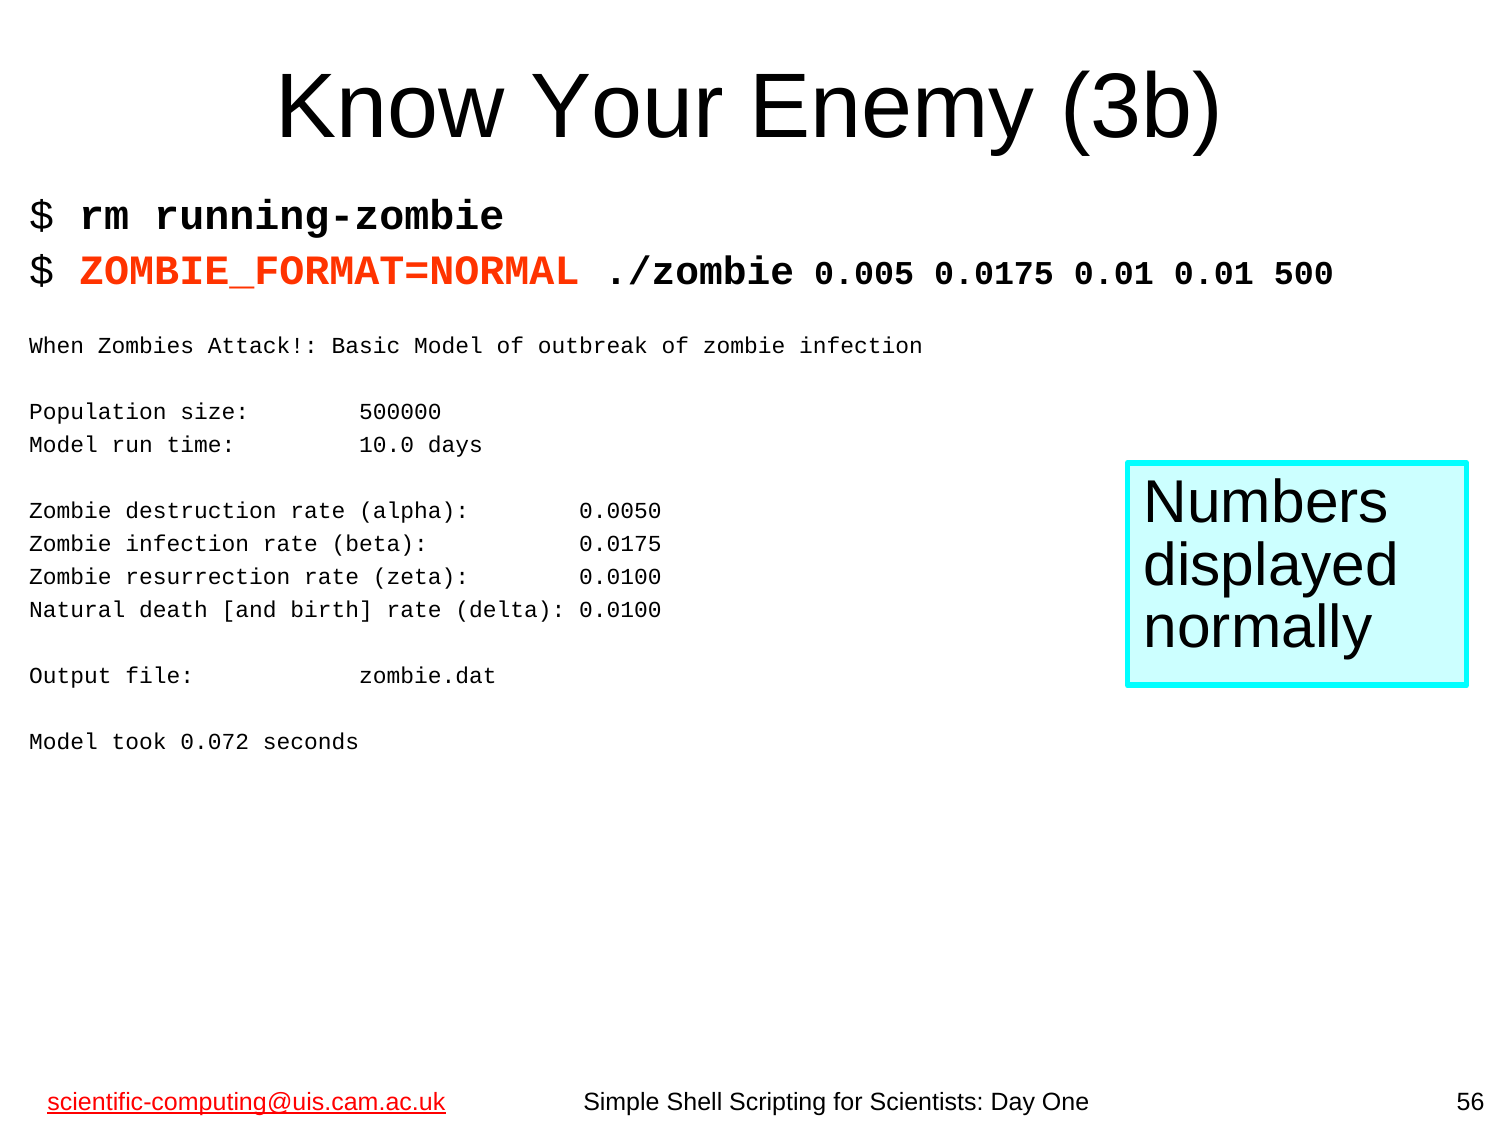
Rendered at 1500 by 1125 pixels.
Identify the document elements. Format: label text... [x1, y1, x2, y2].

title Know Your Enemy (3b) [112, 47, 1388, 166]
text_box Numbers displayed normally [1127, 463, 1467, 686]
list $ rm running-zombie $ ZOMBIE_FORMAT=NORMAL ./zombie 0.005 0.0175 0.01 0.01 500 When Zombies Attack!: Basic Model of outbreak of zombie infection Population size: 500000 Model run time: 10.0 days Zombie destruction rate (alpha): 0.0050 Zombie infection rate (beta): 0.0175 Zombie resurrection rate (zeta): 0.0100 Natural death [and birth] rate (delta): 0.0100 Output file: zombie.dat Model took 0.072 seconds [14, 187, 1486, 1051]
